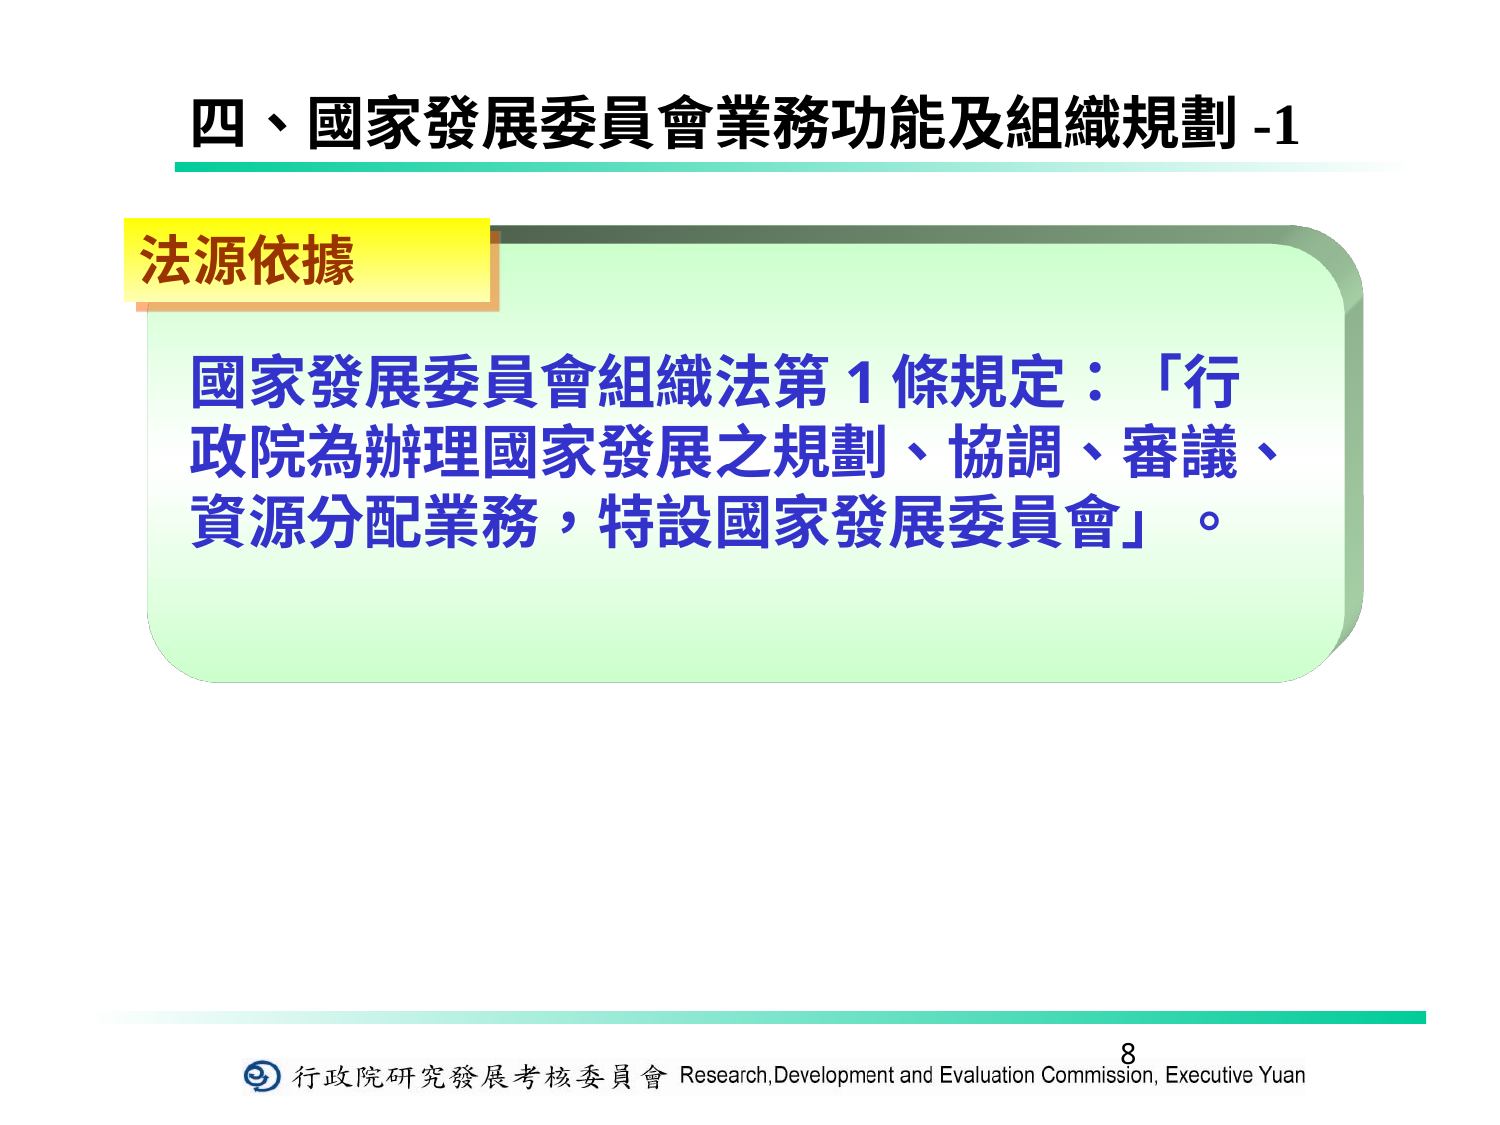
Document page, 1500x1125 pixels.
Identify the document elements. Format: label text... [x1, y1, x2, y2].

list 國家發展委員會組織法第1條規定：「行 政院為辦理國家發展之規劃、協調、審議、資源分配業務，特設國家發展委員會」。 [174, 338, 1277, 912]
text_box 四、國家發展委員會業務功能及組織規劃-1 [174, 68, 1500, 174]
text_box 法源依據 [124, 219, 490, 301]
text_box [148, 245, 1344, 681]
text_box [1104, 1027, 1455, 1106]
